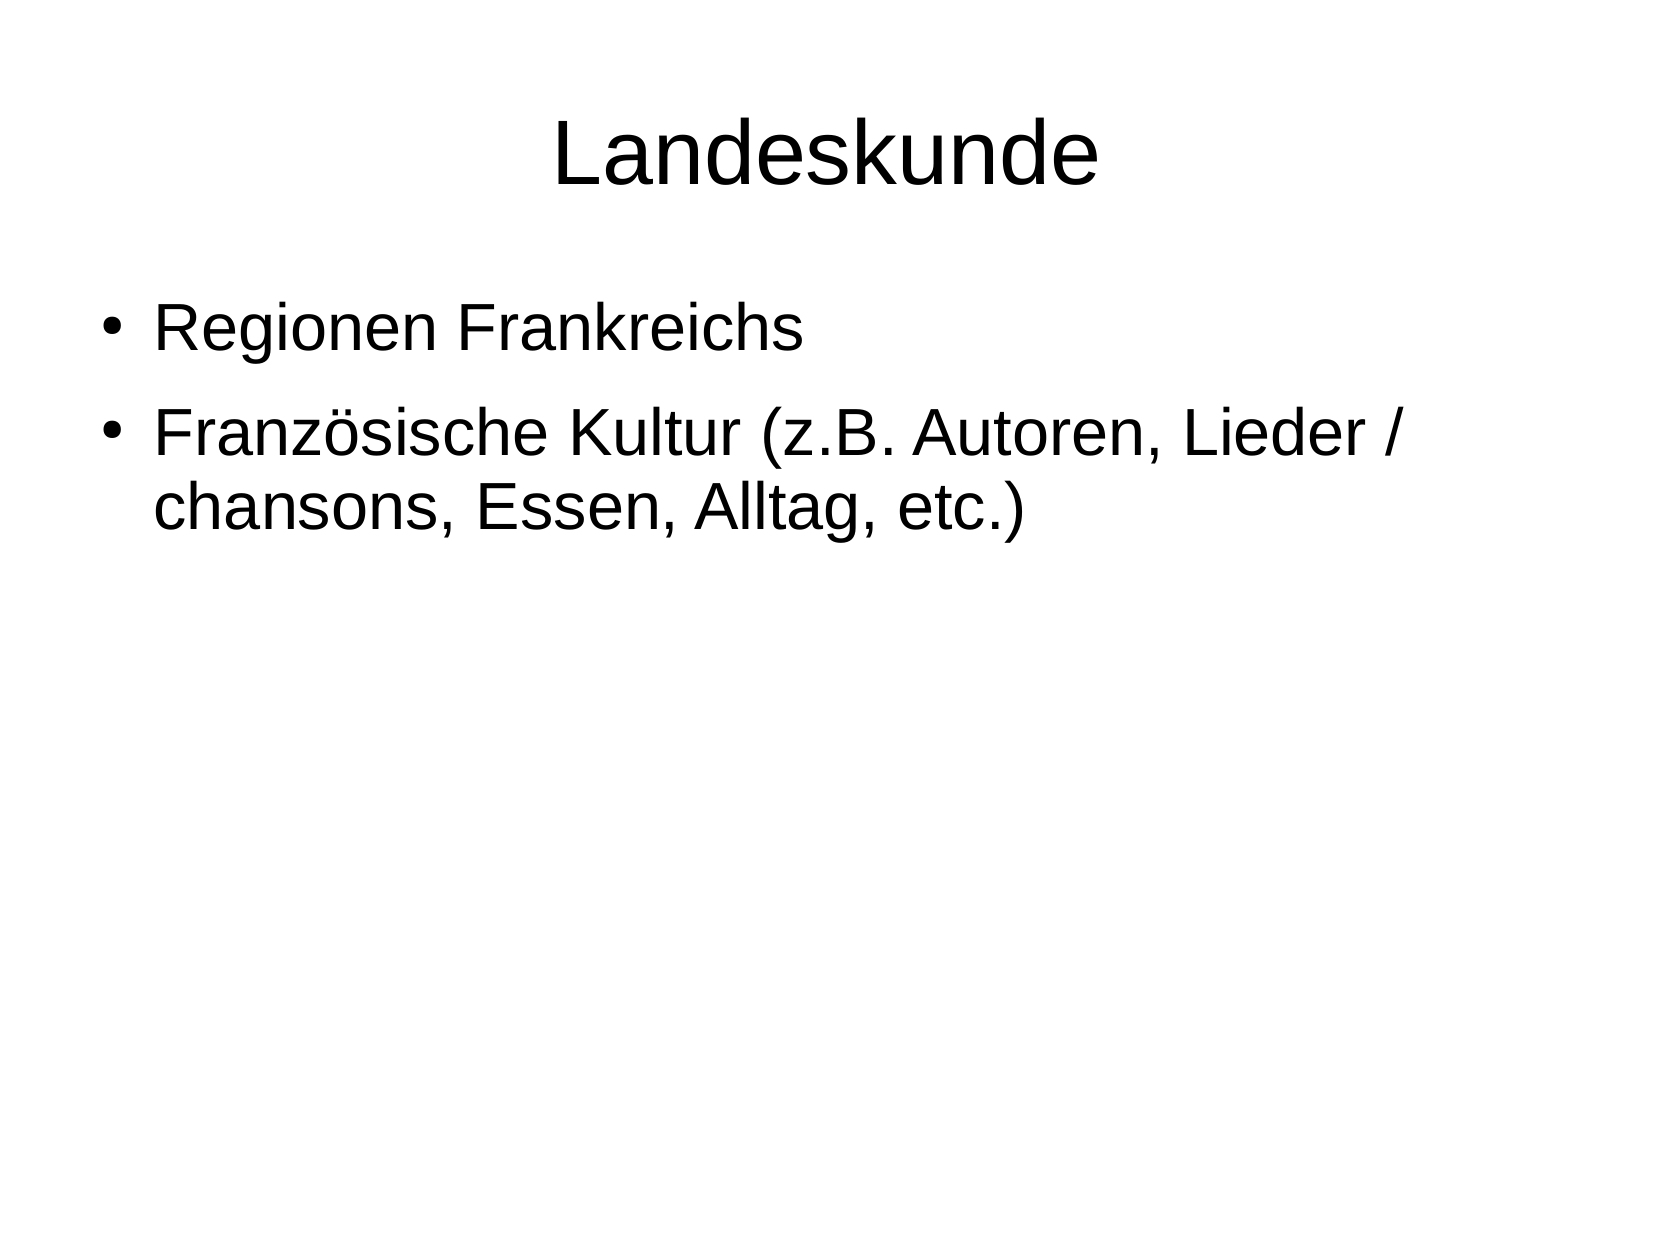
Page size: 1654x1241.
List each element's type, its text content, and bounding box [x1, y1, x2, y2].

title Landeskunde [82, 49, 1571, 257]
list Regionen Frankreichs Französische Kultur (z.B. Autoren, Lieder / chansons, Essen, Alltag, etc.) [82, 290, 1571, 1109]
